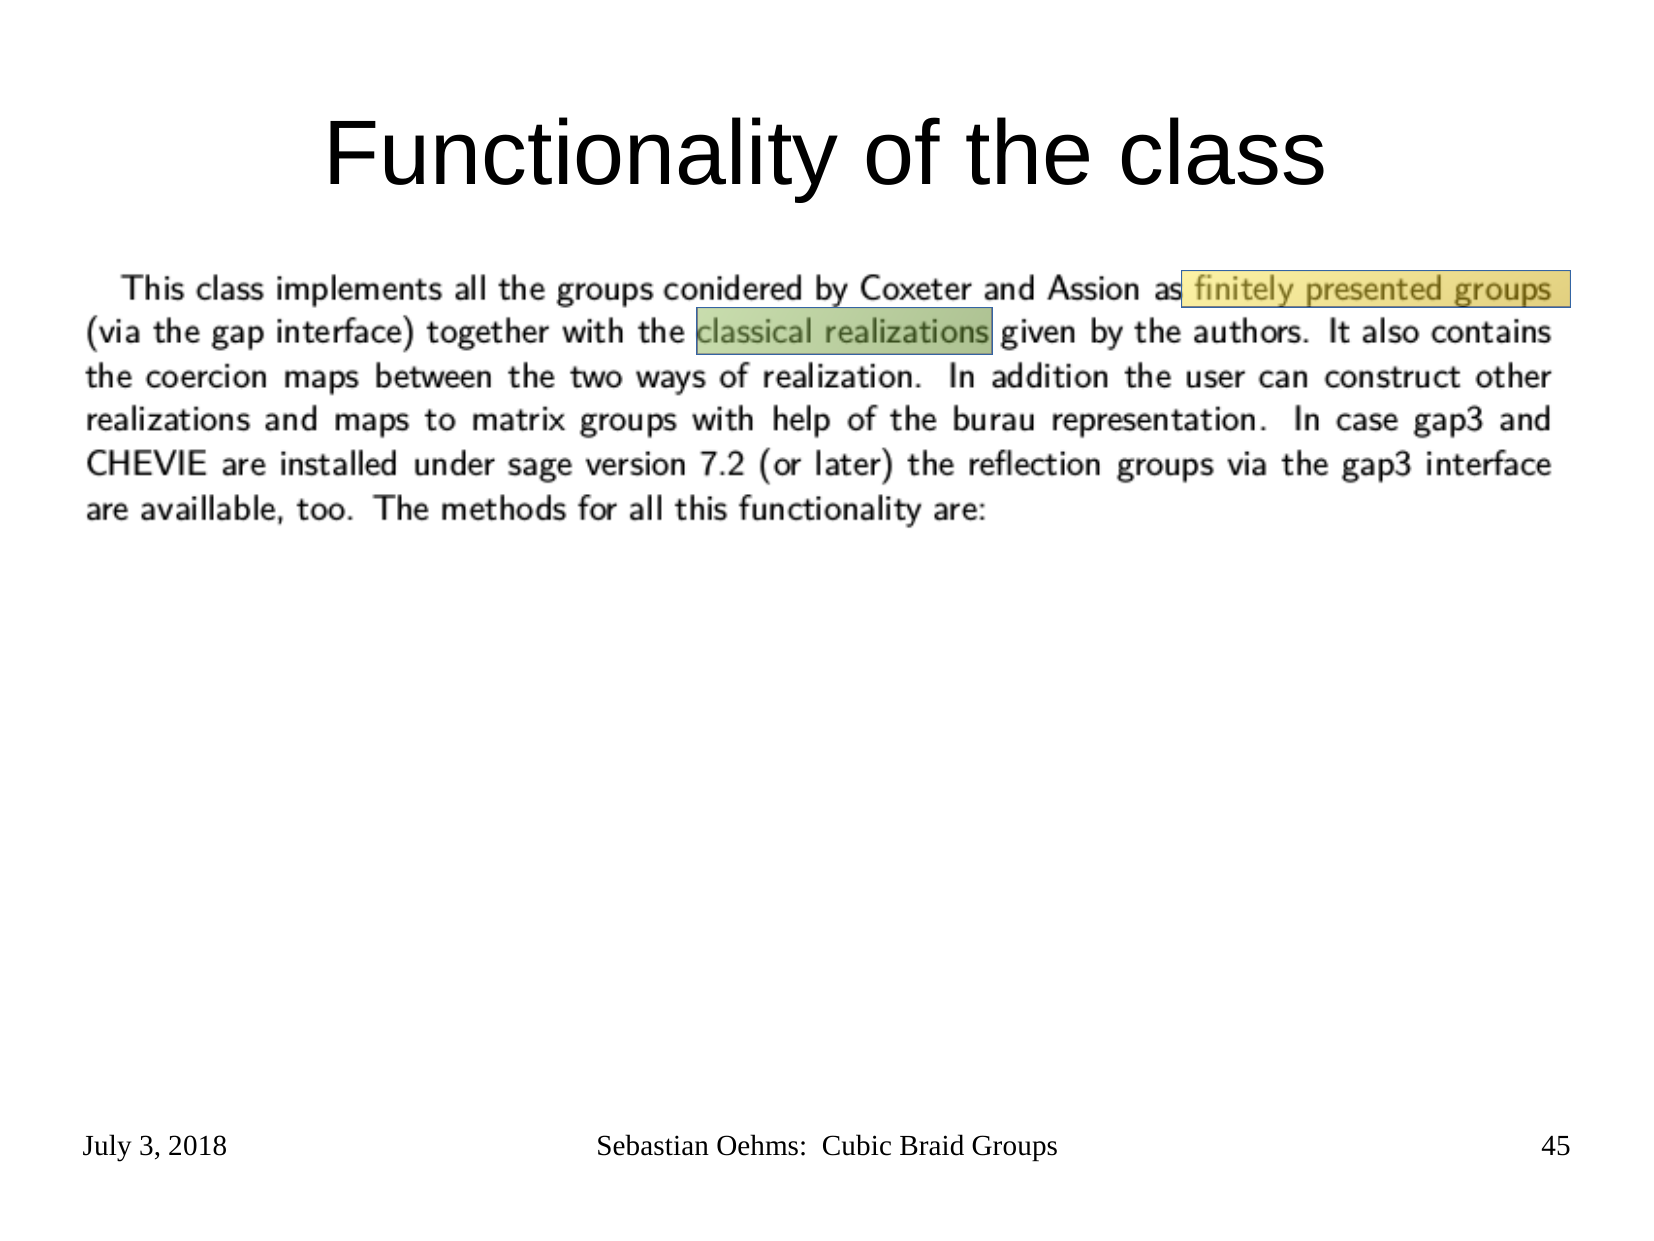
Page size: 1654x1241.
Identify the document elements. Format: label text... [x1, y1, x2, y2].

text_box [696, 307, 993, 355]
title Functionality of the class [82, 49, 1571, 257]
text_box [1181, 270, 1571, 308]
picture [82, 269, 1571, 532]
